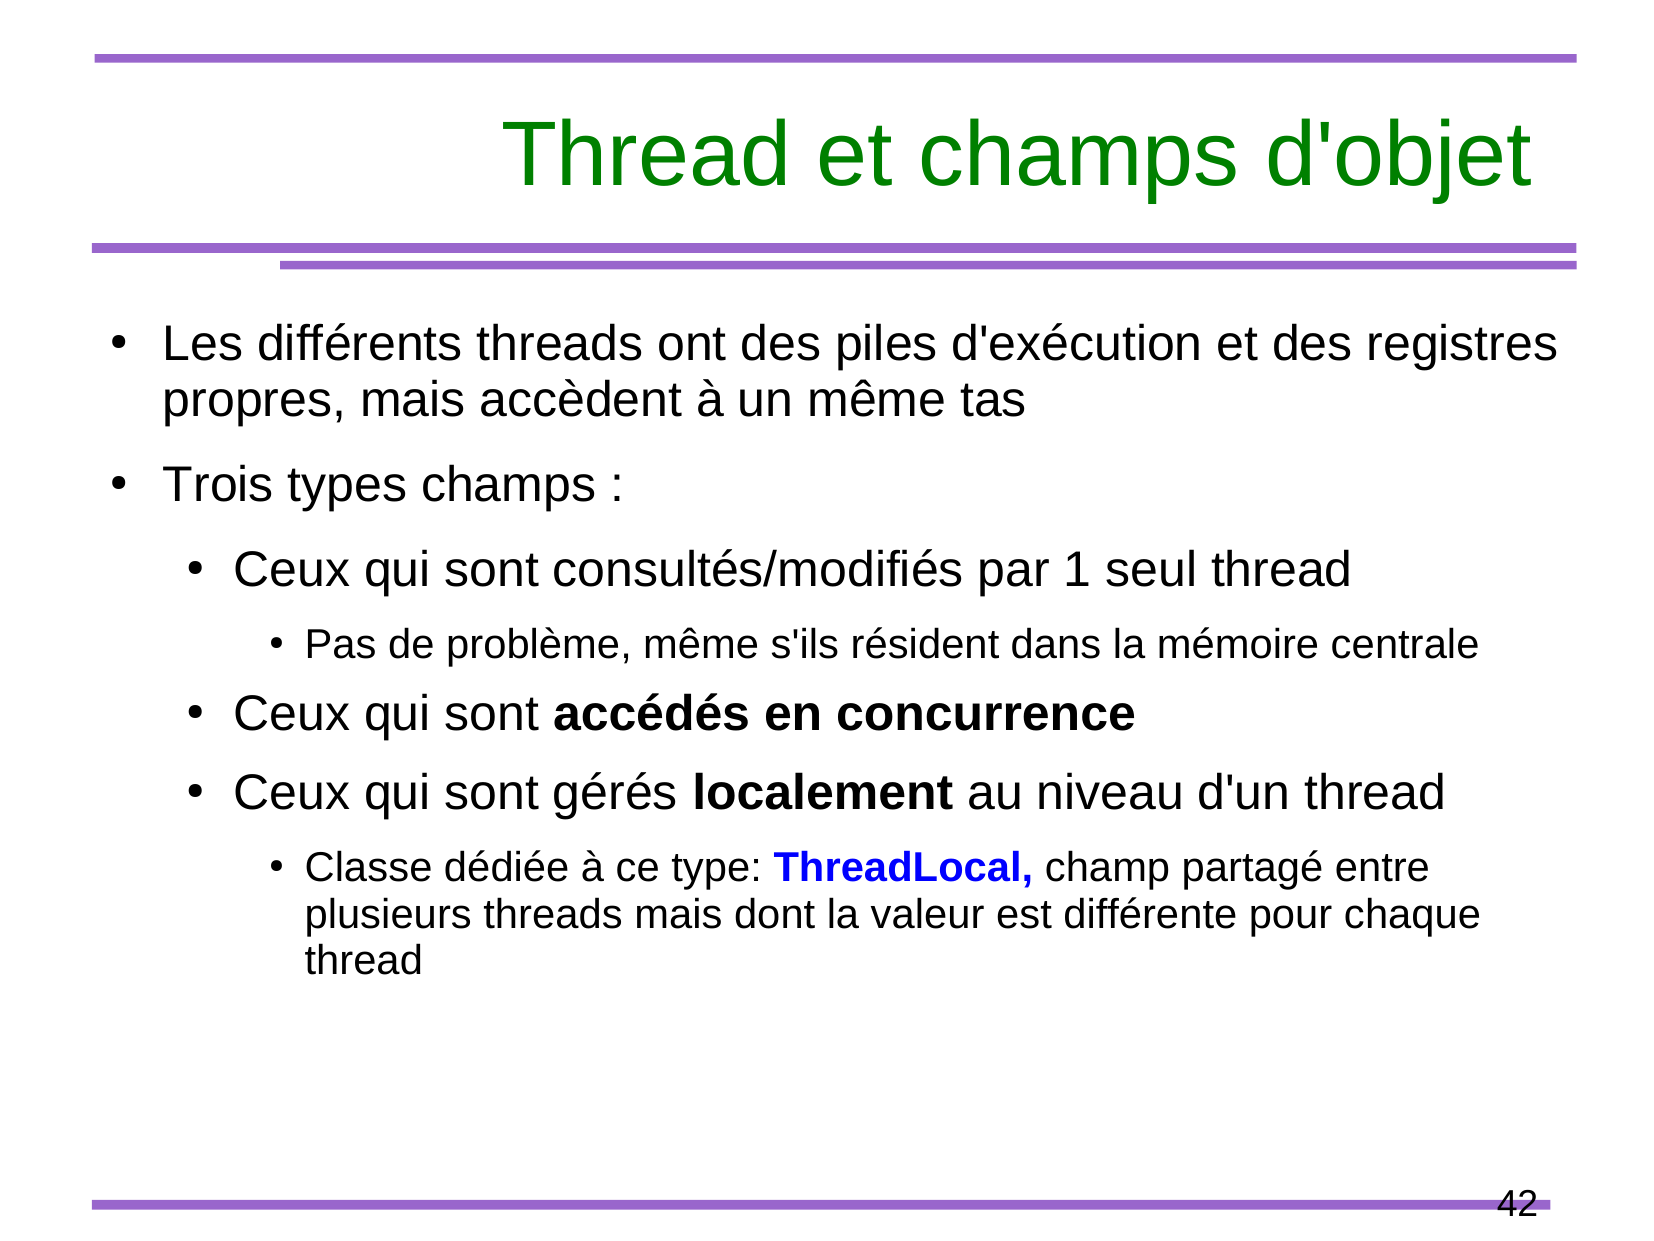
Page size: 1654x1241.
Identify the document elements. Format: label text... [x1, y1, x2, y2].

list Les différents threads ont des piles d'exécution et des registres propres, mais accèdent à un même tas Trois types champs : Ceux qui sont consultés/modifiés par 1 seul thread Pas de problème, même s'ils résident dans la mémoire centrale Ceux qui sont accédés en concurrence Ceux qui sont gérés localement au niveau d'un thread Classe dédiée à ce type: ThreadLocal, champ partagé entre plusieurs threads mais dont la valeur est différente pour chaque thread [92, 315, 1563, 1163]
title Thread et champs d'objet [121, 49, 1534, 257]
